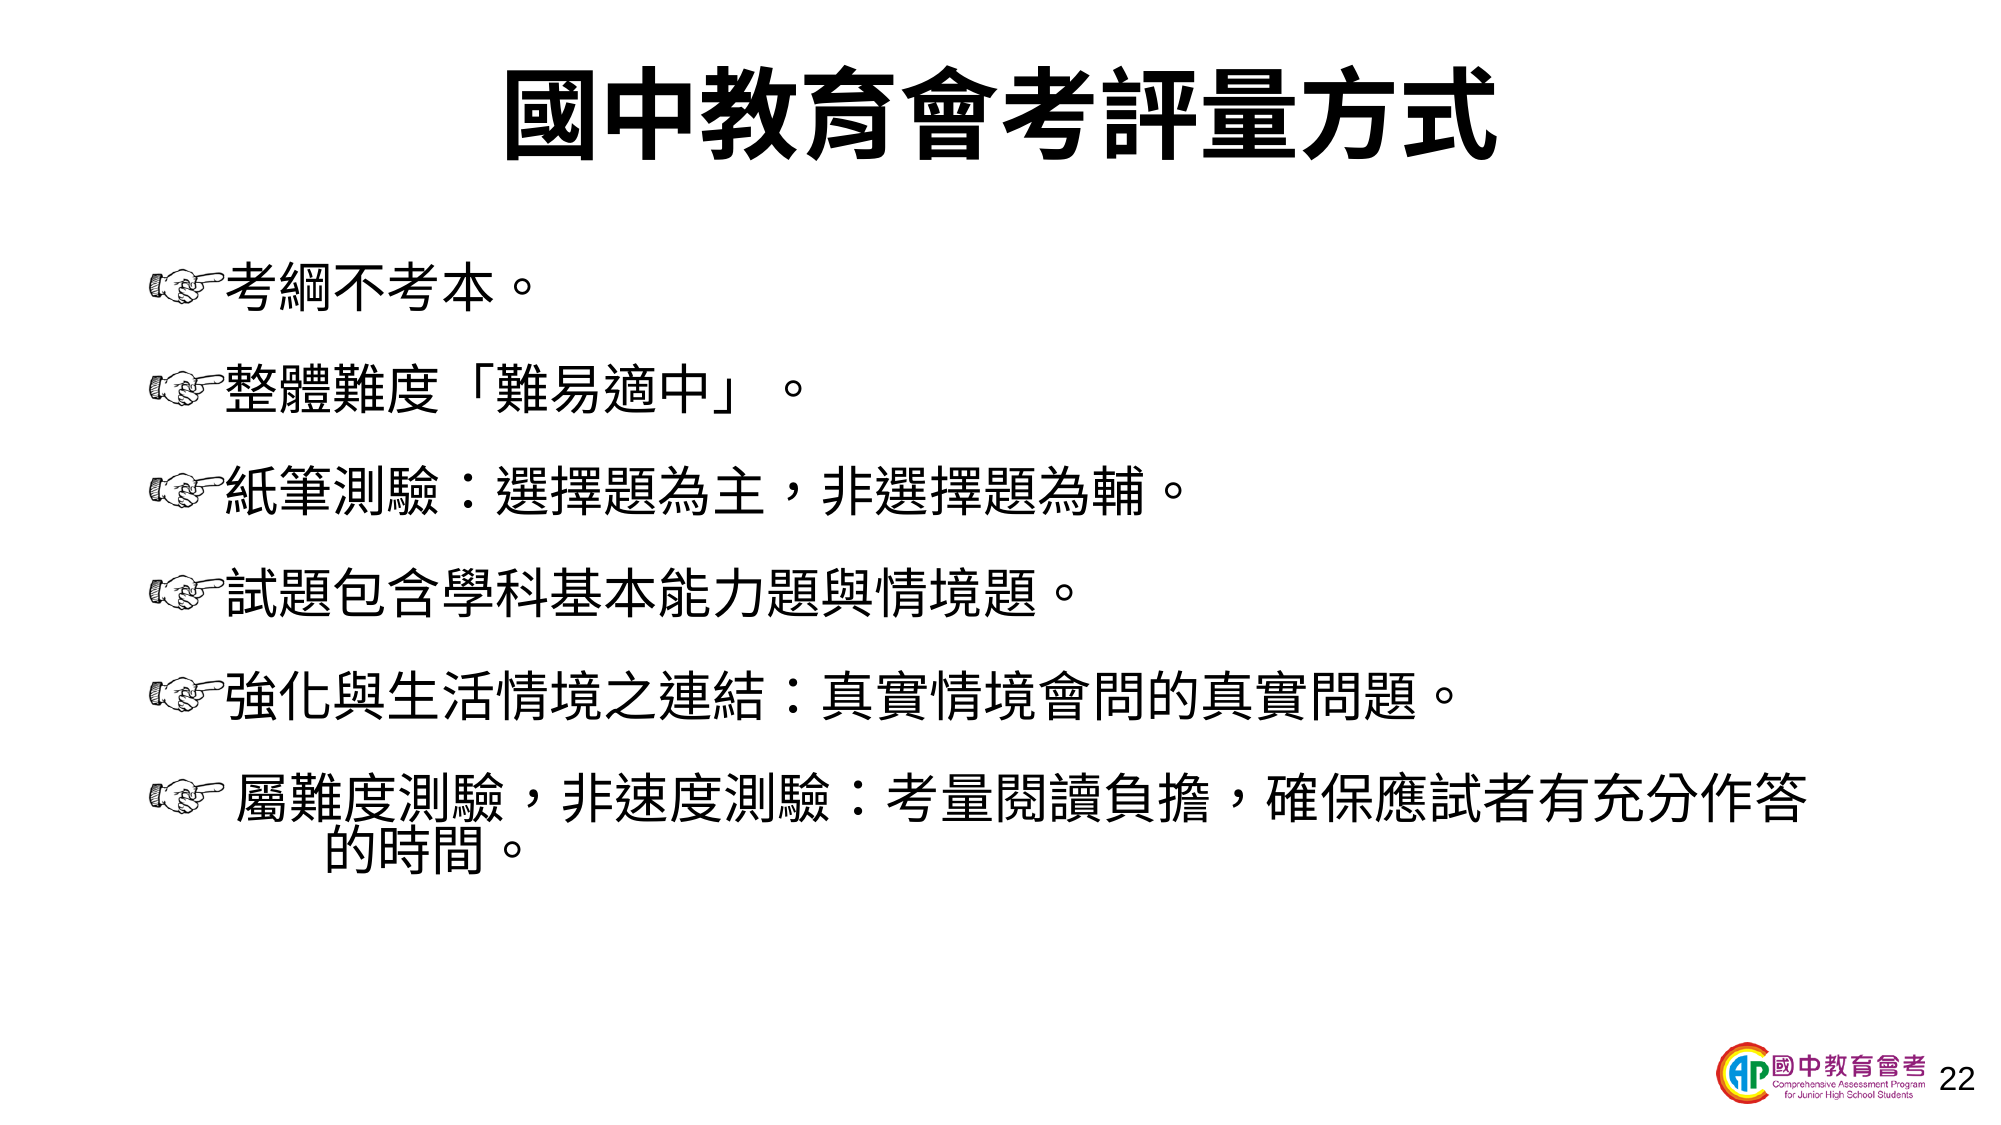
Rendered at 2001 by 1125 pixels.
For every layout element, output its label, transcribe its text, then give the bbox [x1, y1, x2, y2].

list 考綱不考本。 整體難度「難易適中」。 紙筆測驗：選擇題為主，非選擇題為輔。 試題包含學科基本能力題與情境題。 強化與生活情境之連結：真實情境會問的真實問題。 屬難度測驗，非速度測驗：考量閱讀負擔，確保應試者有充分作答的時間。 [132, 258, 1858, 973]
title 國中教育會考評量方式 [137, 2, 1863, 220]
text_box [1923, 1047, 2000, 1108]
